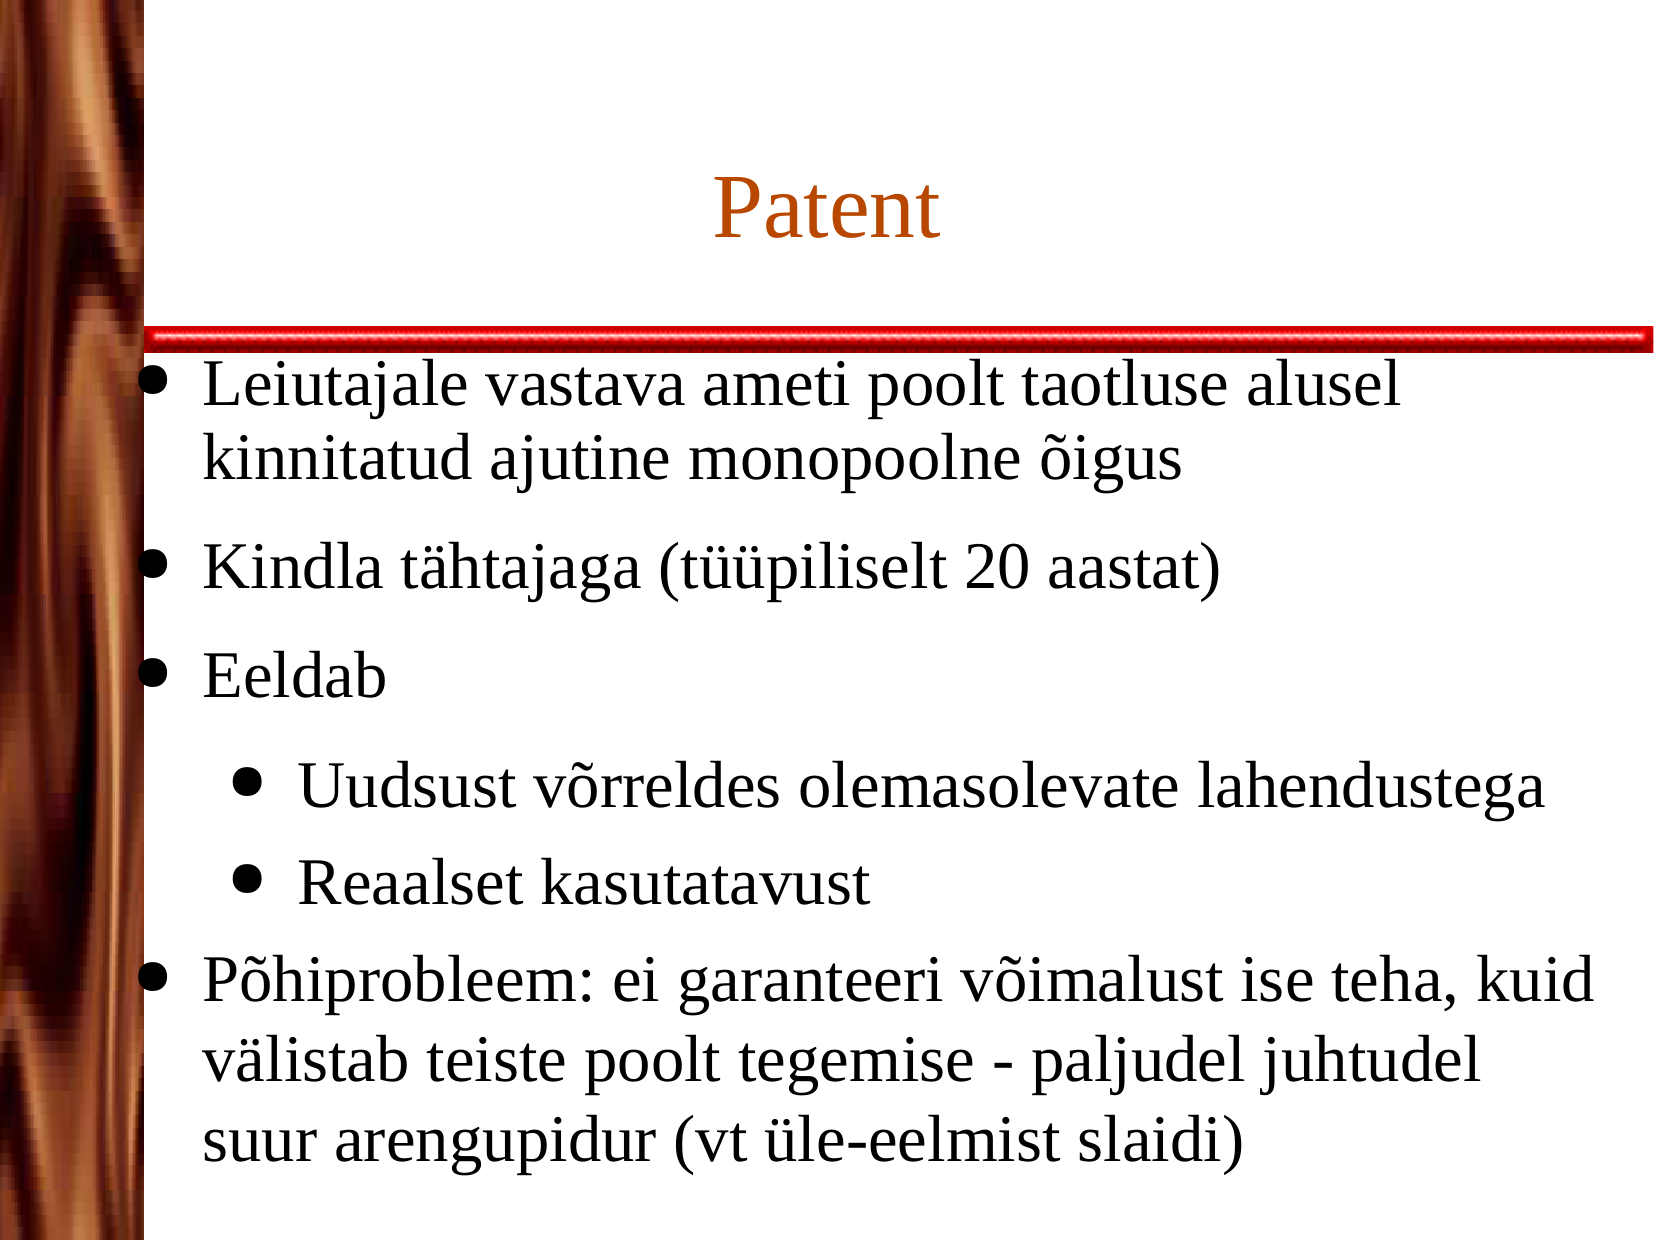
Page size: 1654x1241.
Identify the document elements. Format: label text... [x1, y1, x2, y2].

list Leiutajale vastava ameti poolt taotluse alusel kinnitatud ajutine monopoolne õigus Kindla tähtajaga (tüüpiliselt 20 aastat) Eeldab Uudsust võrreldes olemasolevate lahendustega Reaalset kasutatavust Põhiprobleem: ei garanteeri võimalust ise teha, kuid välistab teiste poolt tegemise - paljudel juhtudel suur arengupidur (vt üle-eelmist slaidi) [121, 344, 1601, 1176]
title Patent [121, 100, 1533, 312]
picture [0, 0, 1654, 1240]
